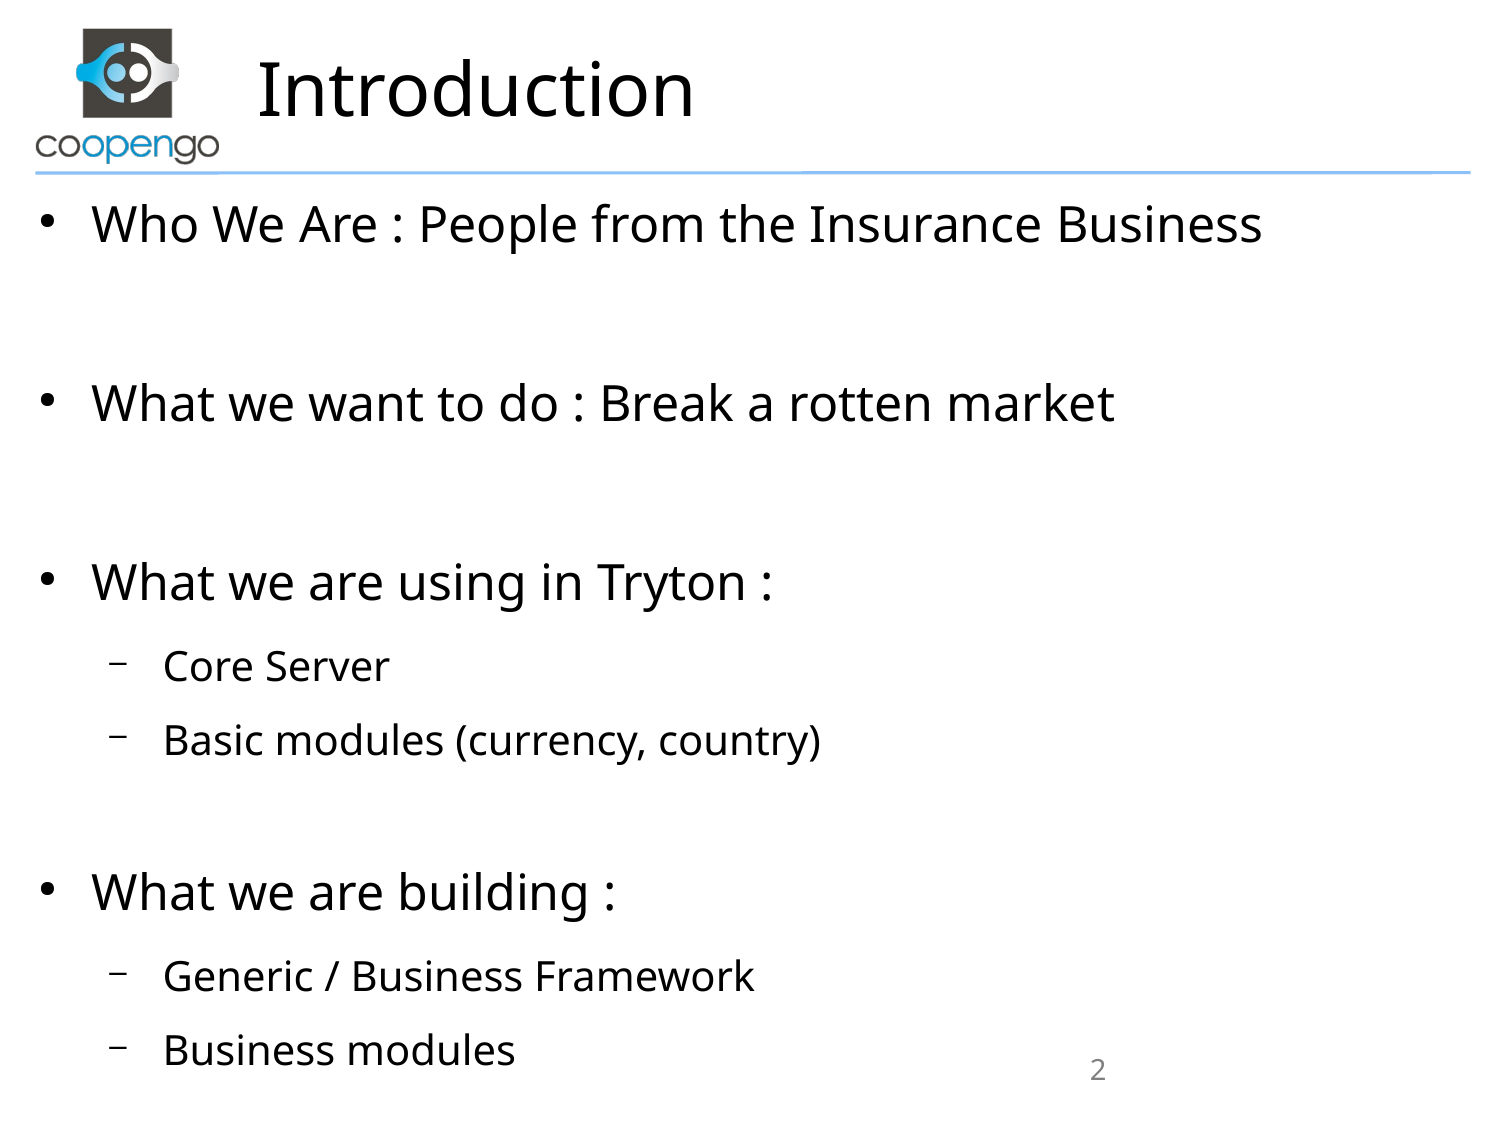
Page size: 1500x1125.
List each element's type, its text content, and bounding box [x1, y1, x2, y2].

slide_number <number> [1074, 1048, 1425, 1094]
picture [35, 28, 219, 165]
title Introduction [242, 13, 1329, 160]
list Who We Are : People from the Insurance Business What we want to do : Break a rotten market What we are using in Tryton : Core Server Basic modules (currency, country) What we are building : Generic / Business Framework Business modules [5, 184, 1471, 1083]
